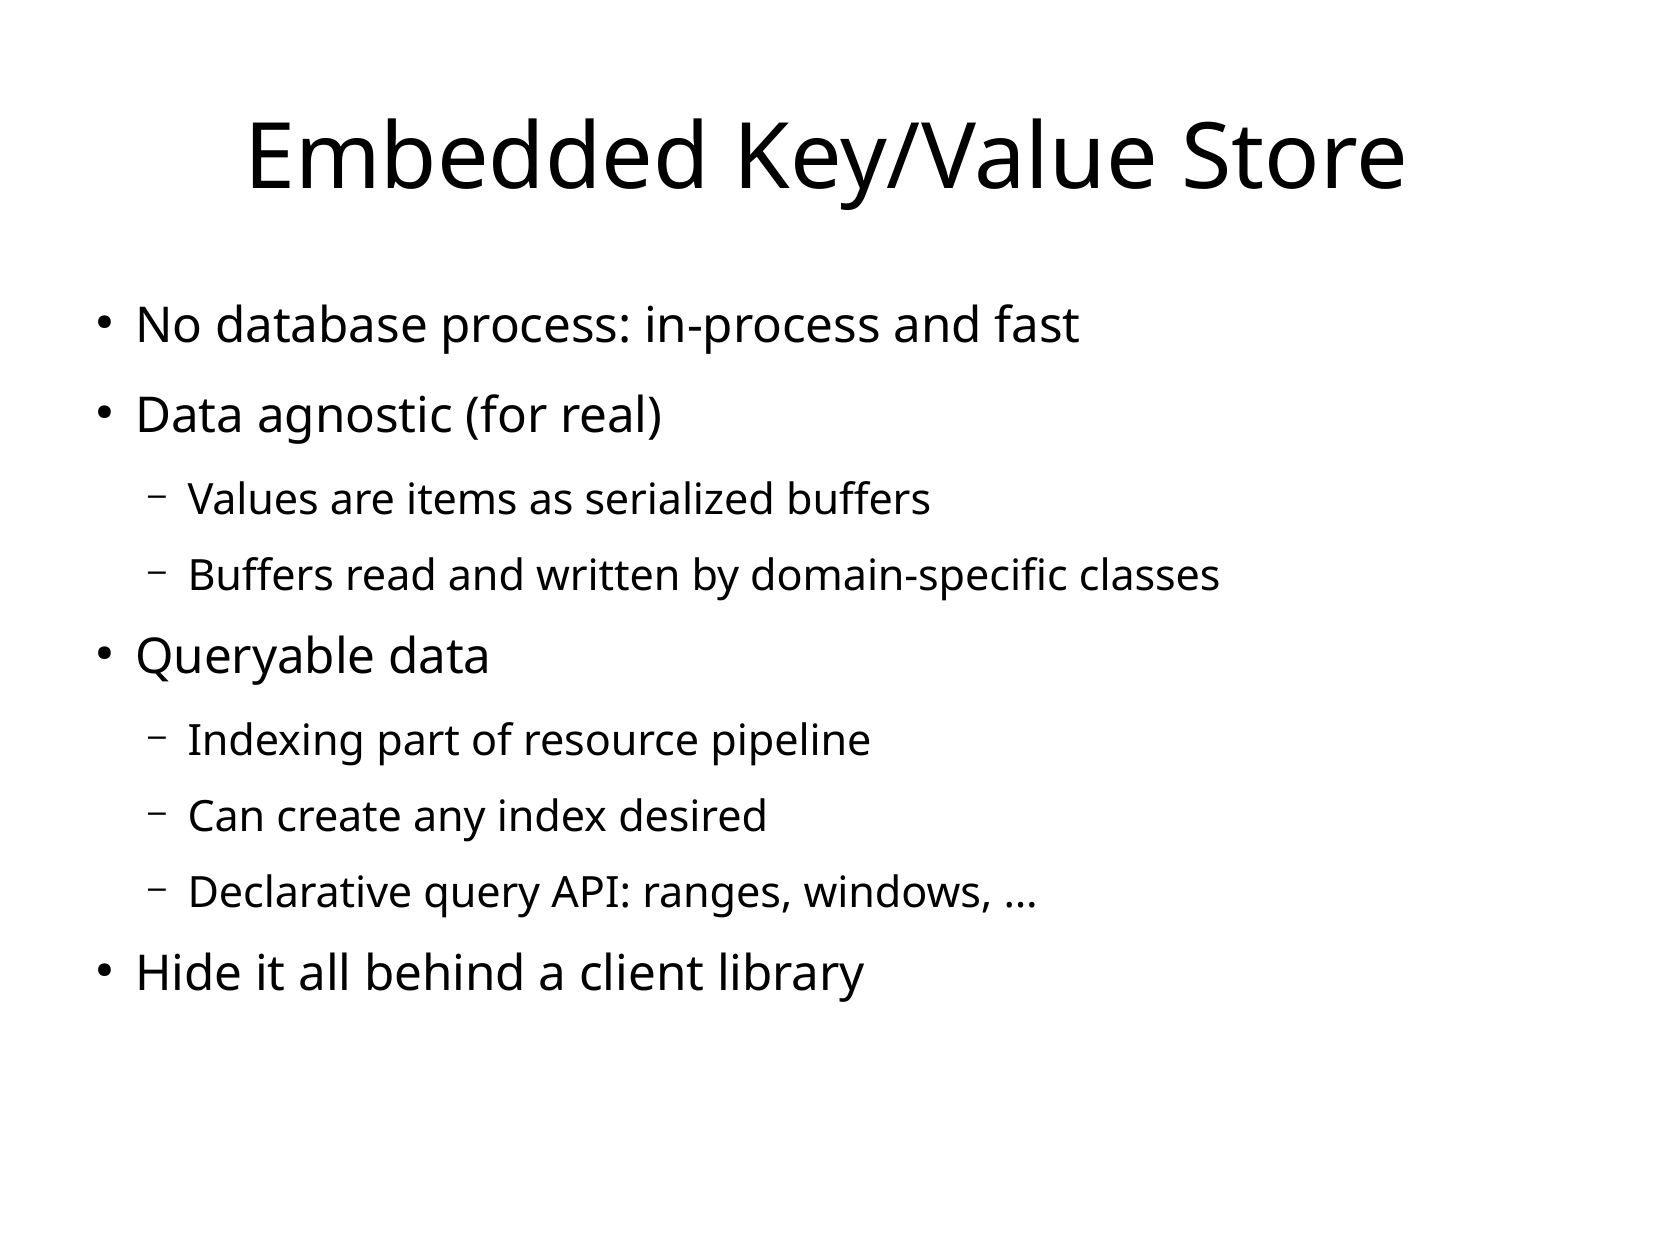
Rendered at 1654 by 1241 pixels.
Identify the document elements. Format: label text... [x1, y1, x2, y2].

title Embedded Key/Value Store [82, 49, 1571, 257]
list No database process: in-process and fast Data agnostic (for real) Values are items as serialized buffers Buffers read and written by domain-specific classes Queryable data Indexing part of resource pipeline Can create any index desired Declarative query API: ranges, windows, … Hide it all behind a client library [82, 290, 1571, 1010]
